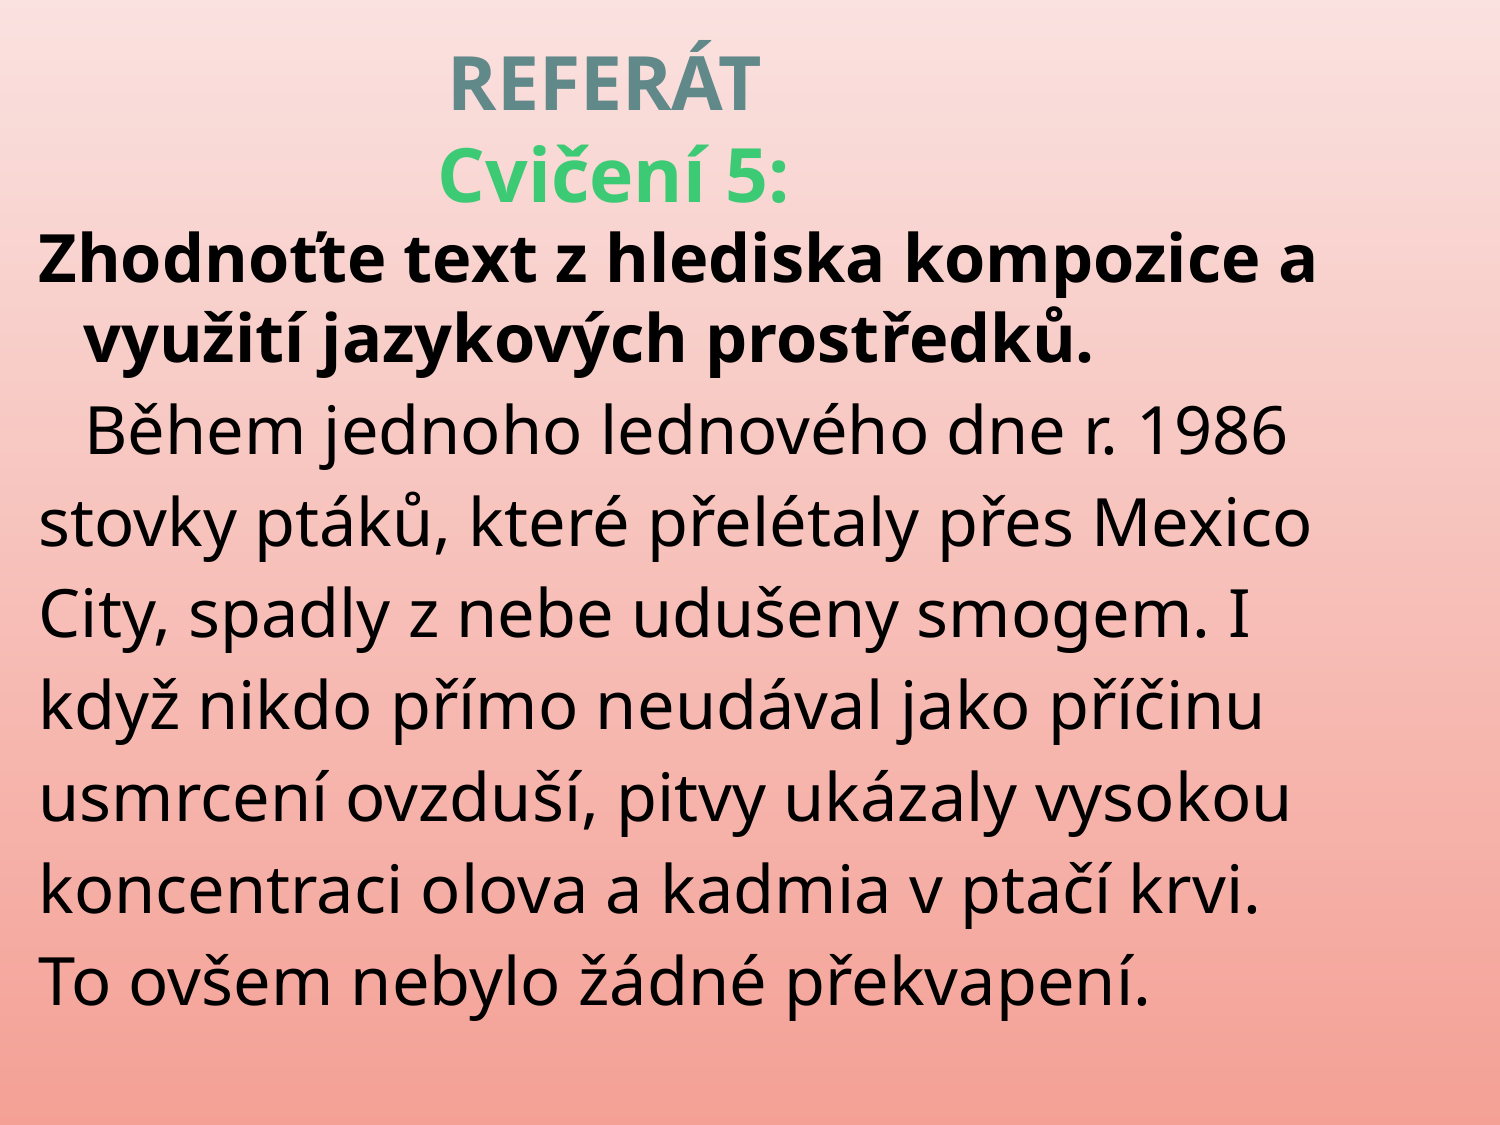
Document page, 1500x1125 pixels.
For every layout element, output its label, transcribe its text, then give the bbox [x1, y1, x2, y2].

list Zhodnoťte text z hlediska kompozice a využití jazykových prostředků. Během jednoho lednového dne r. 1986 stovky ptáků, které přelétaly přes Mexico City, spadly z nebe udušeny smogem. I když nikdo přímo neudával jako příčinu usmrcení ovzduší, pitvy ukázaly vysokou koncentraci olova a kadmia v ptačí krvi. To ovšem nebylo žádné překvapení. [23, 208, 1465, 1119]
title REFERÁT Cvičení 5: [150, 19, 1426, 208]
